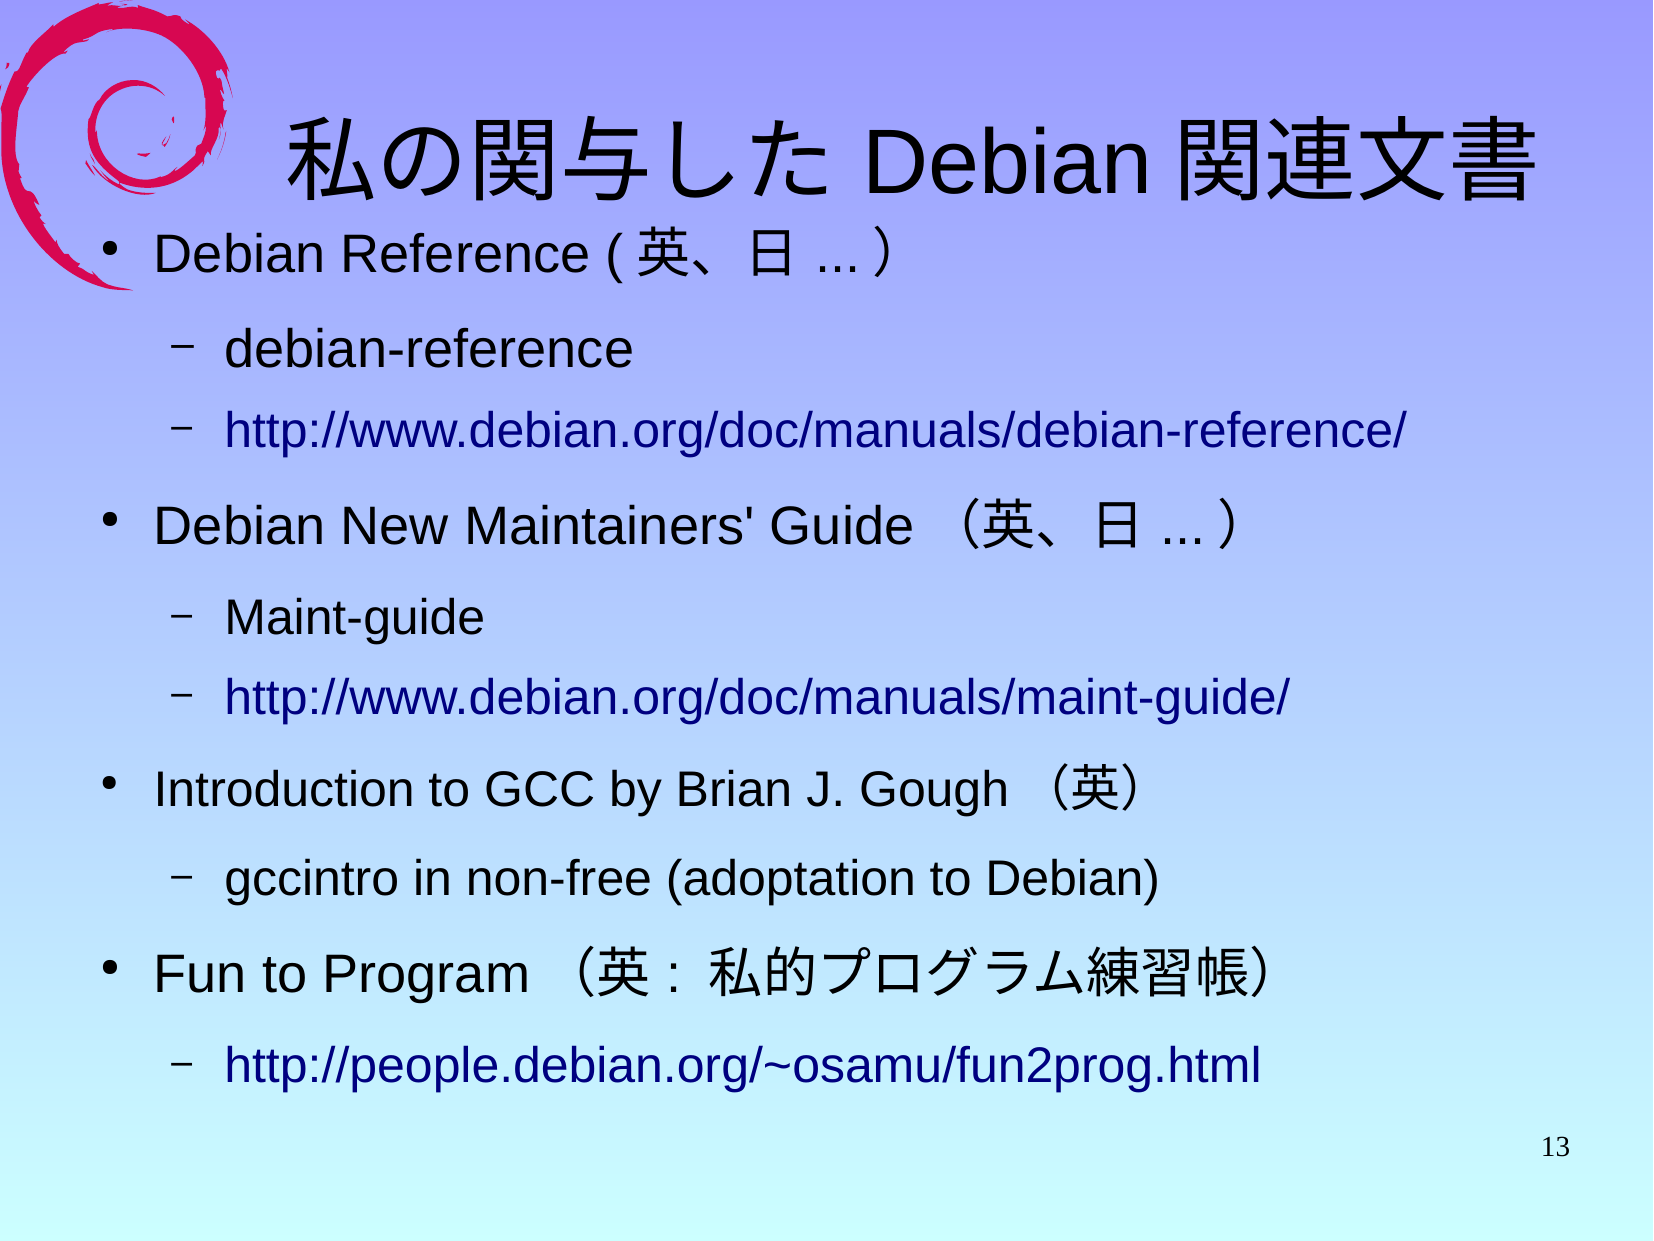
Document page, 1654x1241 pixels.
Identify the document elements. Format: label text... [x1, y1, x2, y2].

list Debian Reference (英、日...） debian-reference http://www.debian.org/doc/manuals/debian-reference/ Debian New Maintainers' Guide（英、日...） Maint-guide http://www.debian.org/doc/manuals/maint-guide/ Introduction to GCC by Brian J. Gough（英） gccintro in non-free (adoptation to Debian) Fun to Program（英: 私的プログラム練習帳） http://people.debian.org/~osamu/fun2prog.html [82, 210, 1591, 1201]
title 私の関与したDebian関連文書 [255, 49, 1571, 210]
